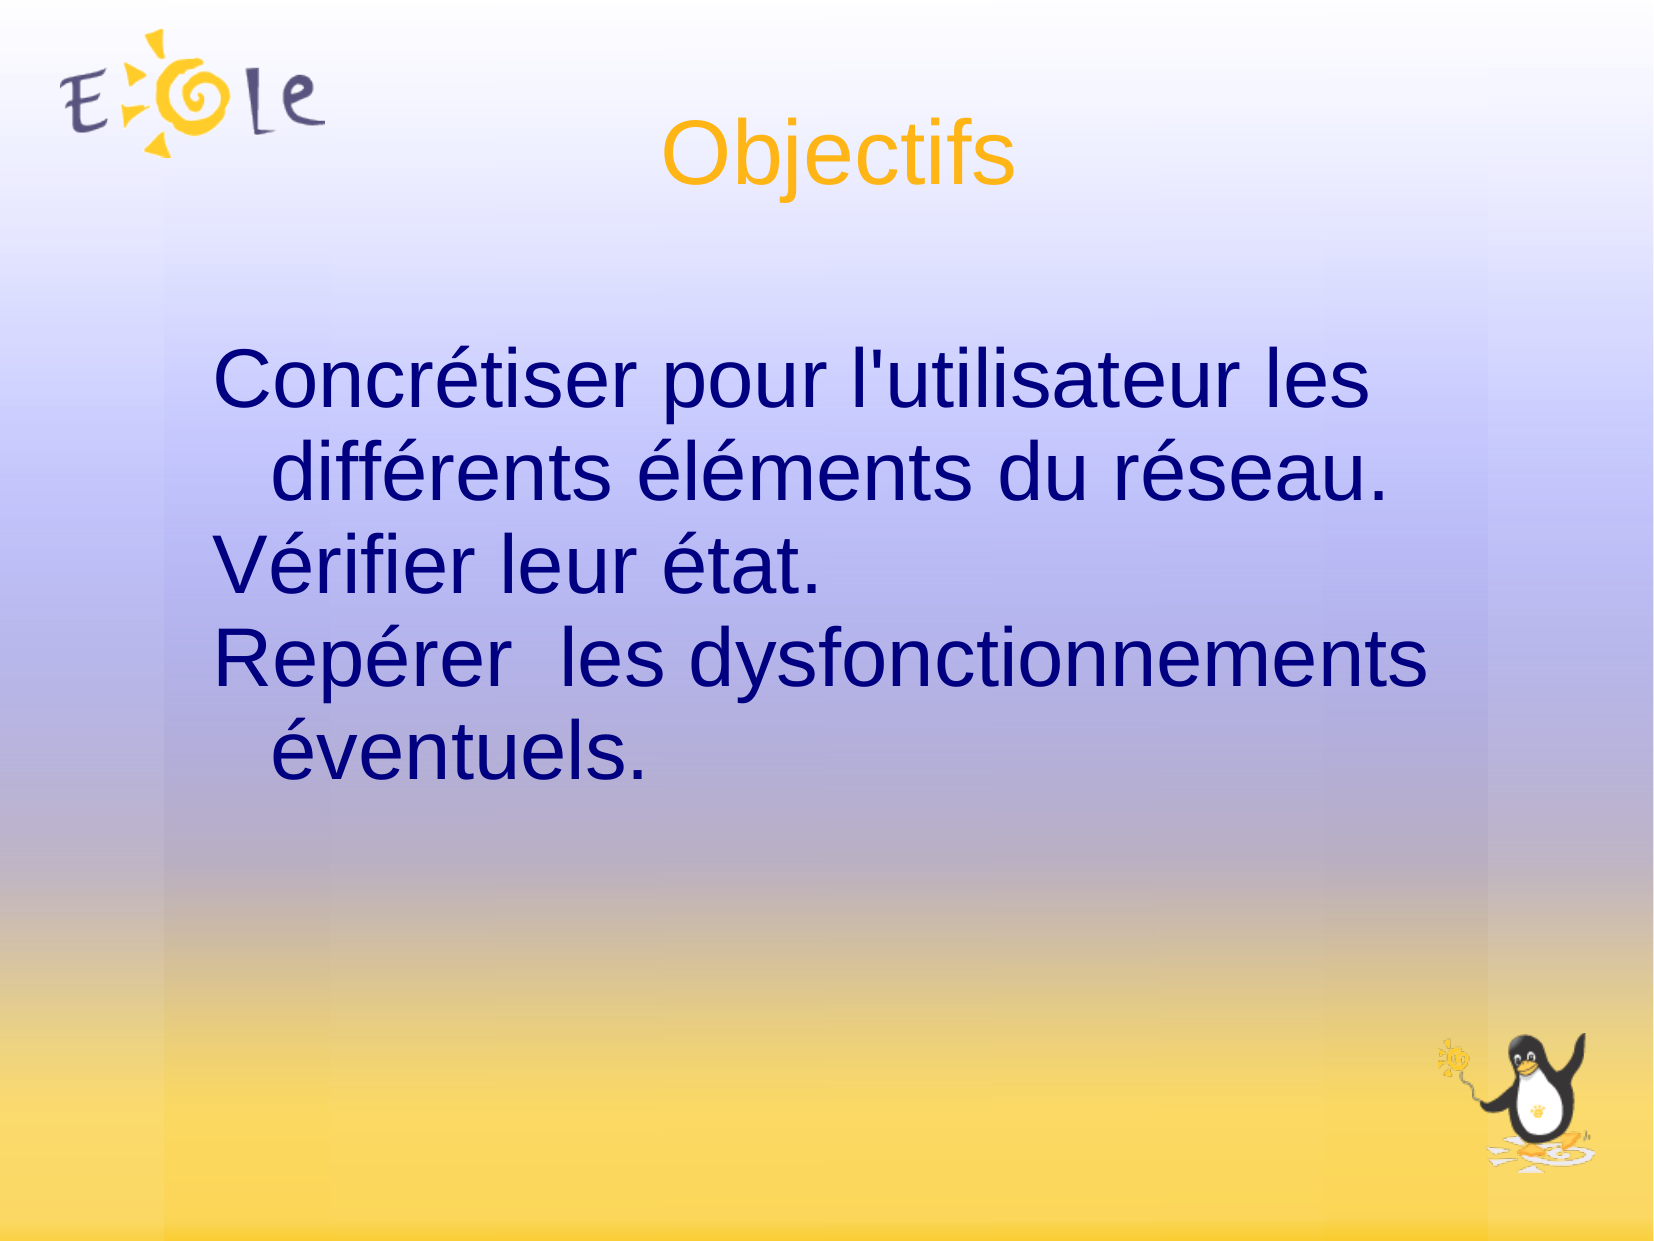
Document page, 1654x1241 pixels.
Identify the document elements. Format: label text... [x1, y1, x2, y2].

text_box Concrétiser pour l'utilisateur les différents éléments du réseau. Vérifier leur état. Repérer les dysfonctionnements éventuels. [197, 324, 1446, 1081]
picture [0, 0, 1654, 1241]
title Objectifs [82, 49, 1571, 257]
